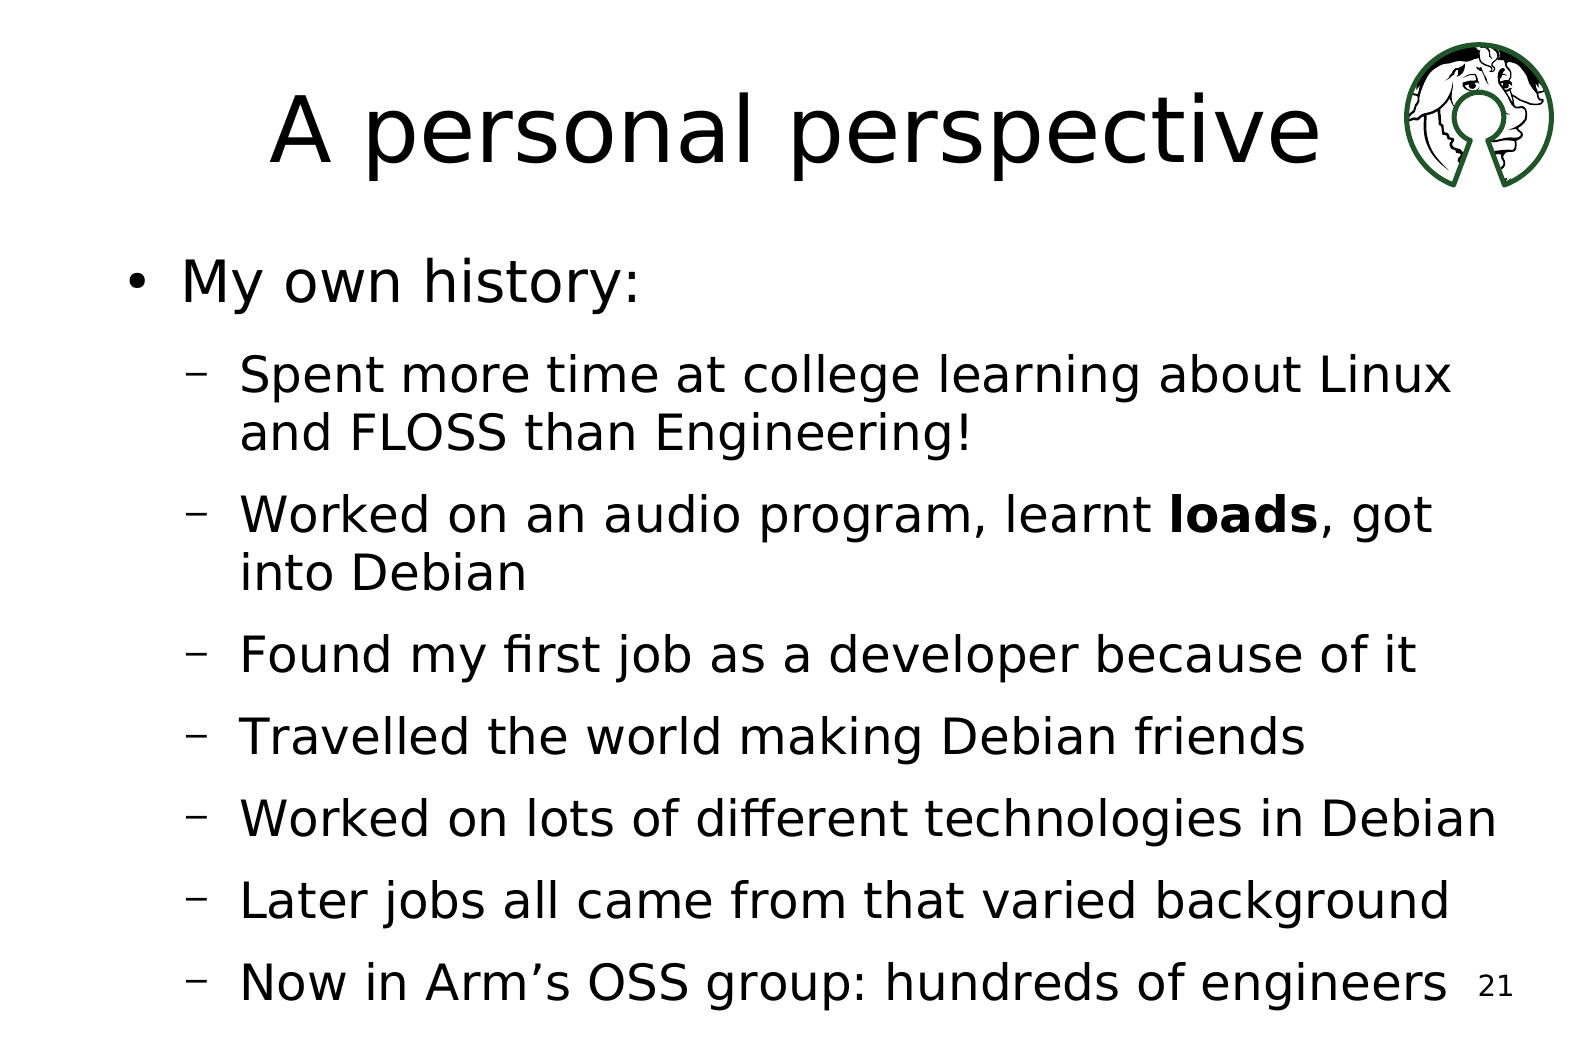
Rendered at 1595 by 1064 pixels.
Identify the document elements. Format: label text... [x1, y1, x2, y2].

list My own history: Spent more time at college learning about Linux and FLOSS than Engineering! Worked on an audio program, learnt loads, got into Debian Found my first job as a developer because of it Travelled the world making Debian friends Worked on lots of different technologies in Debian Later jobs all came from that varied background Now in Arm’s OSS group: hundreds of engineers [79, 248, 1515, 1012]
title A personal perspective [79, 42, 1515, 220]
